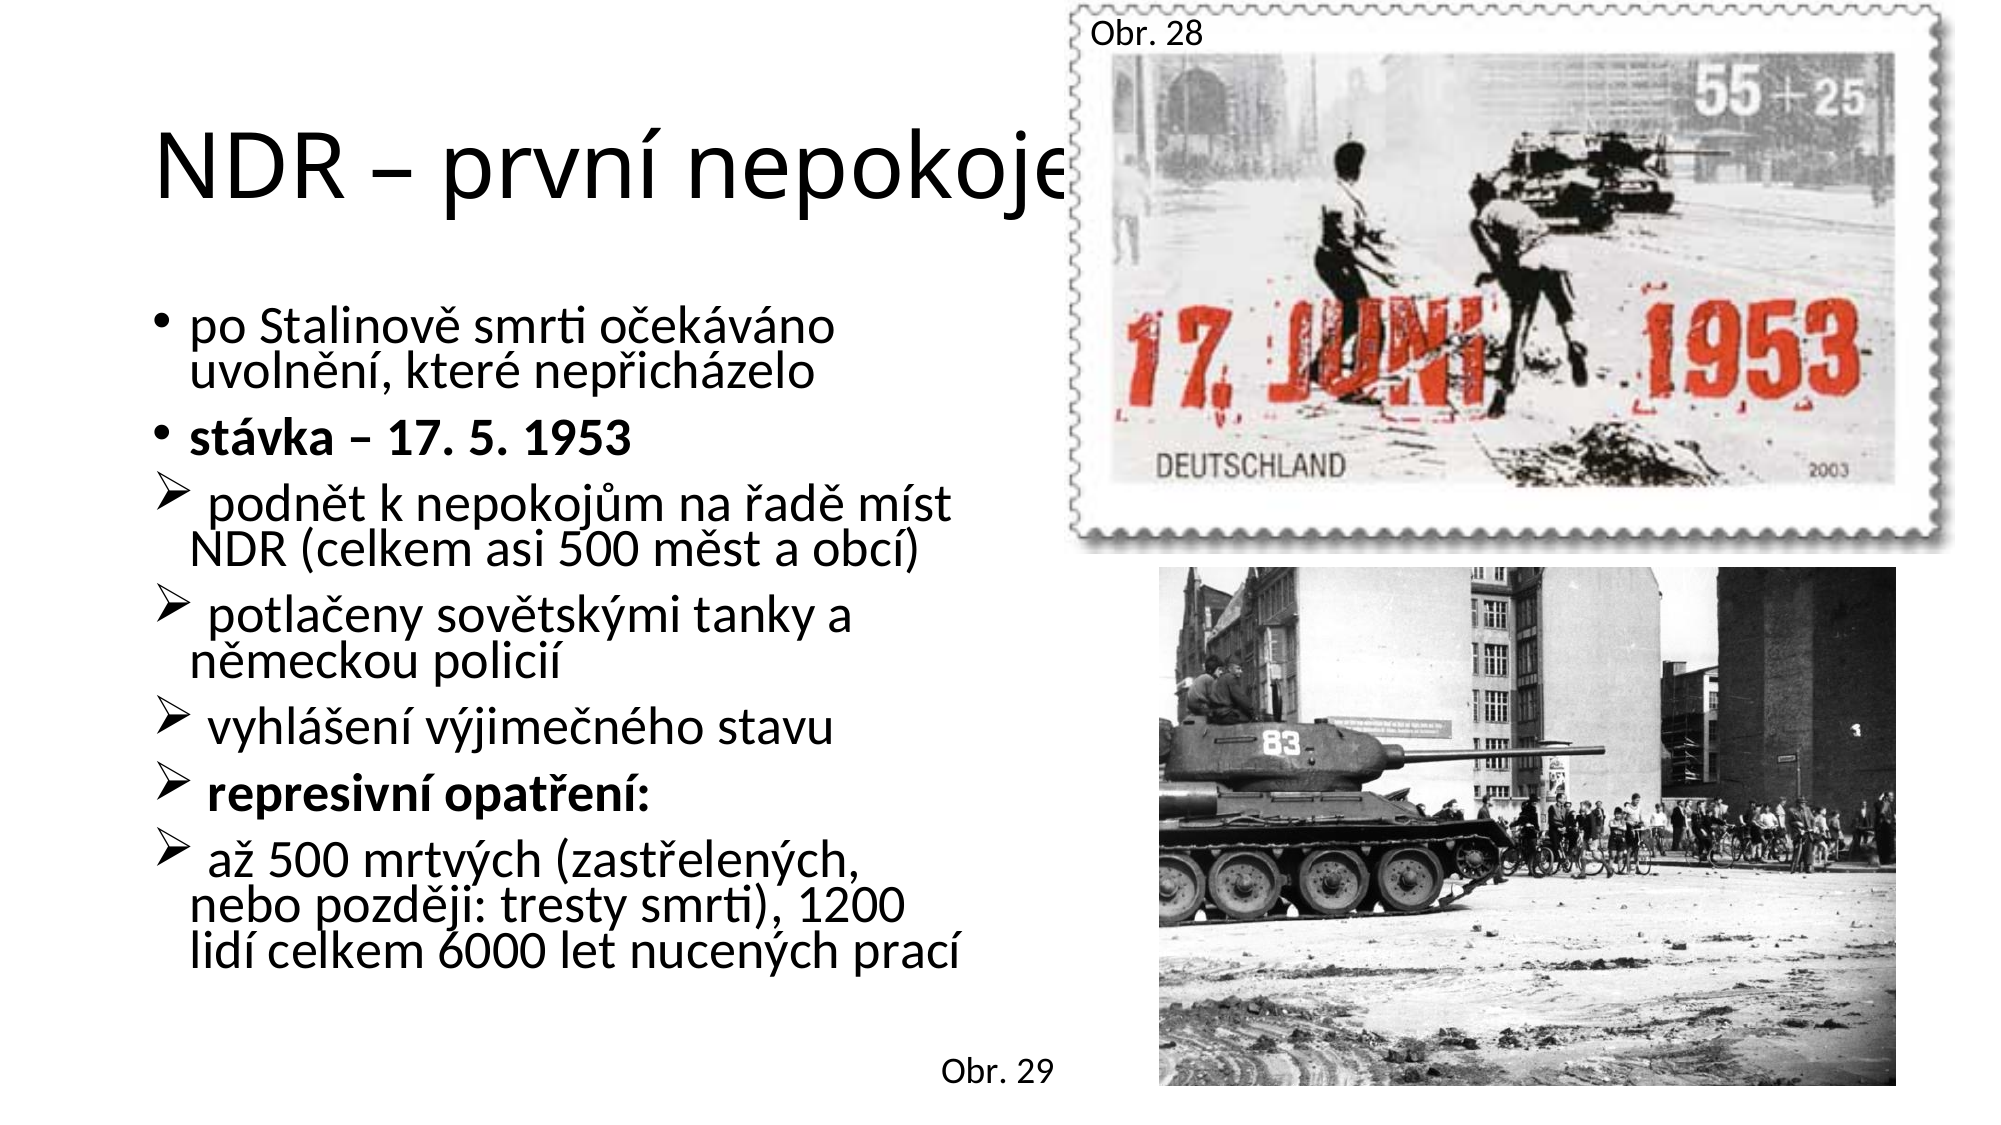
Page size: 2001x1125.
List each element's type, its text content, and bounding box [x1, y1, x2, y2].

picture [1159, 567, 1896, 1086]
text_box Obr. 29 [926, 1038, 1070, 1099]
list po Stalinově smrti očekáváno uvolnění, které nepřicházelo stávka – 17. 5. 1953 podnět k nepokojům na řadě míst NDR (celkem asi 500 měst a obcí) potlačeny sovětskými tanky a německou policií vyhlášení výjimečného stavu represivní opatření: až 500 mrtvých (zastřelených, nebo později: tresty smrti), 1200 lidí celkem 6000 let nucených prací [137, 299, 988, 1052]
text_box Obr. 28 [1075, 0, 1237, 61]
text_box [1064, 0, 1955, 554]
title NDR – první nepokoje [137, 59, 1064, 278]
